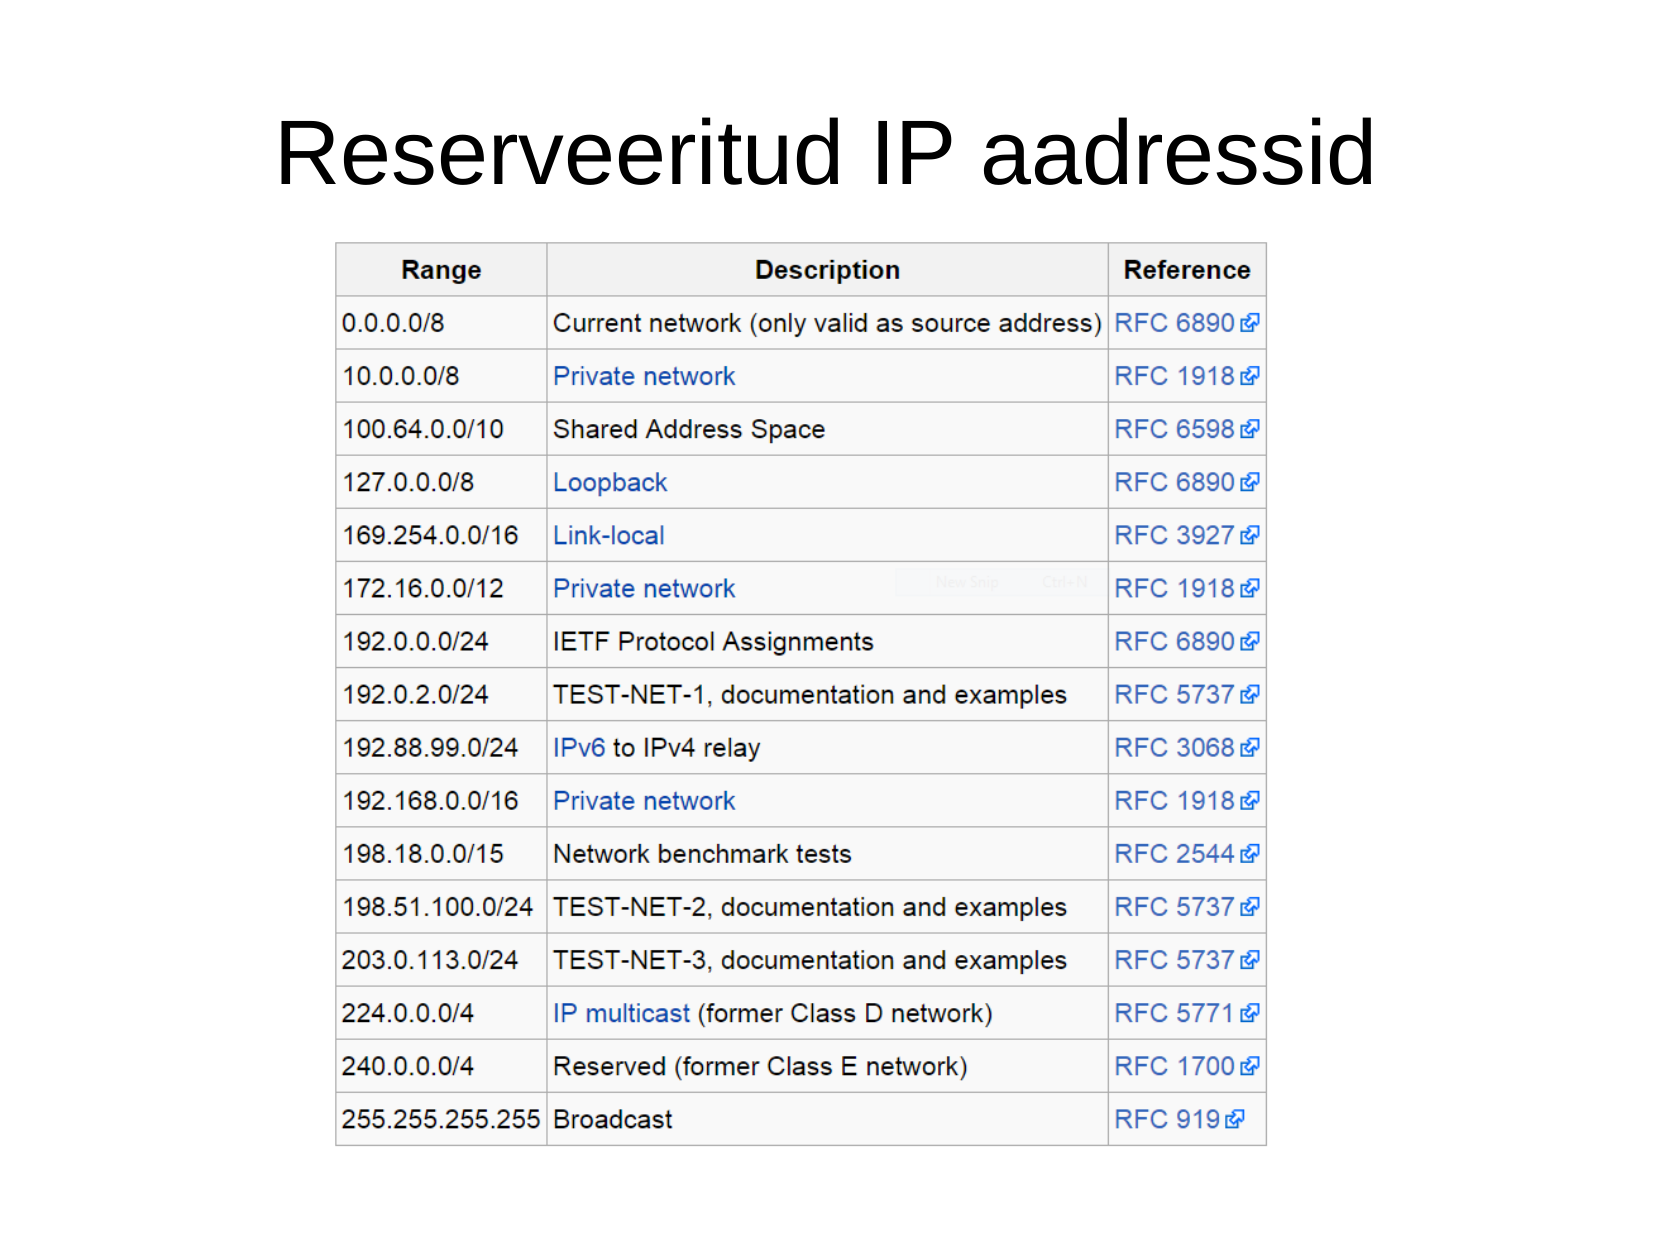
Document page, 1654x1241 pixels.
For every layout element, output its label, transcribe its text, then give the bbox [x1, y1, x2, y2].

picture [329, 236, 1276, 1155]
title Reserveeritud IP aadressid [82, 49, 1571, 257]
